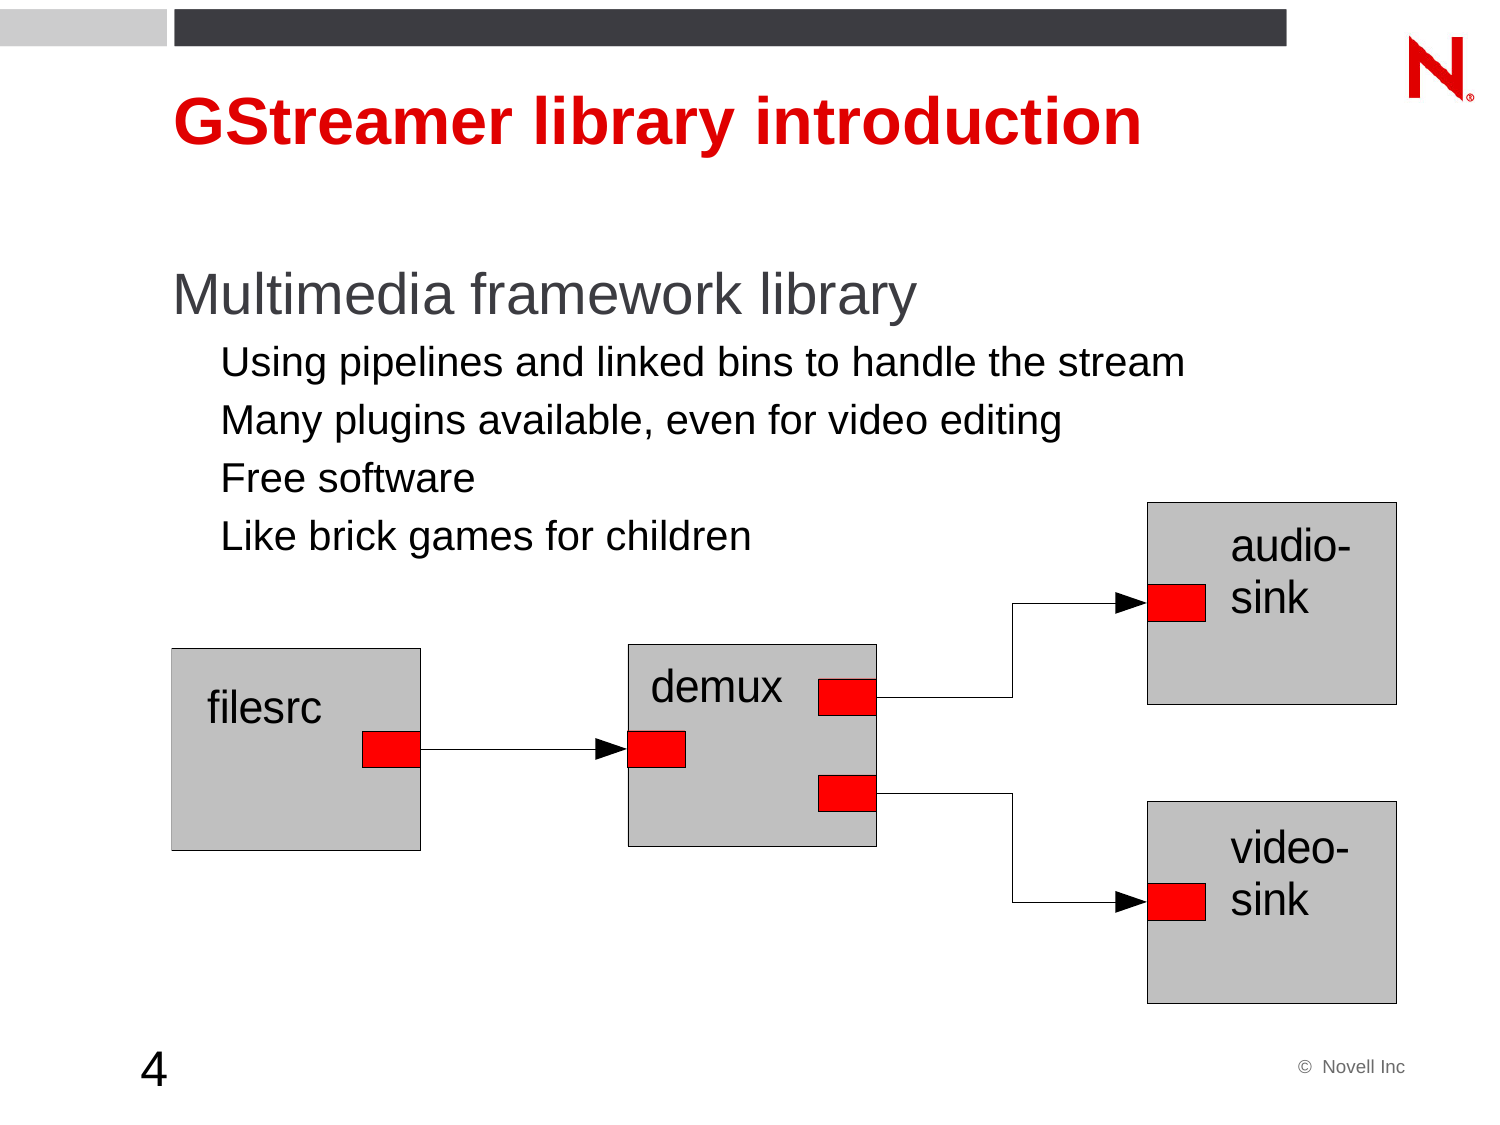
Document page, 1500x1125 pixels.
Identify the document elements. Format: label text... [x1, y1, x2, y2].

title GStreamer library introduction [173, 41, 1395, 205]
picture [1404, 32, 1477, 105]
picture [171, 502, 1398, 1006]
list Multimedia framework library Using pipelines and linked bins to handle the stream Many plugins available, even for video editing Free software Like brick games for children [172, 246, 1413, 1009]
